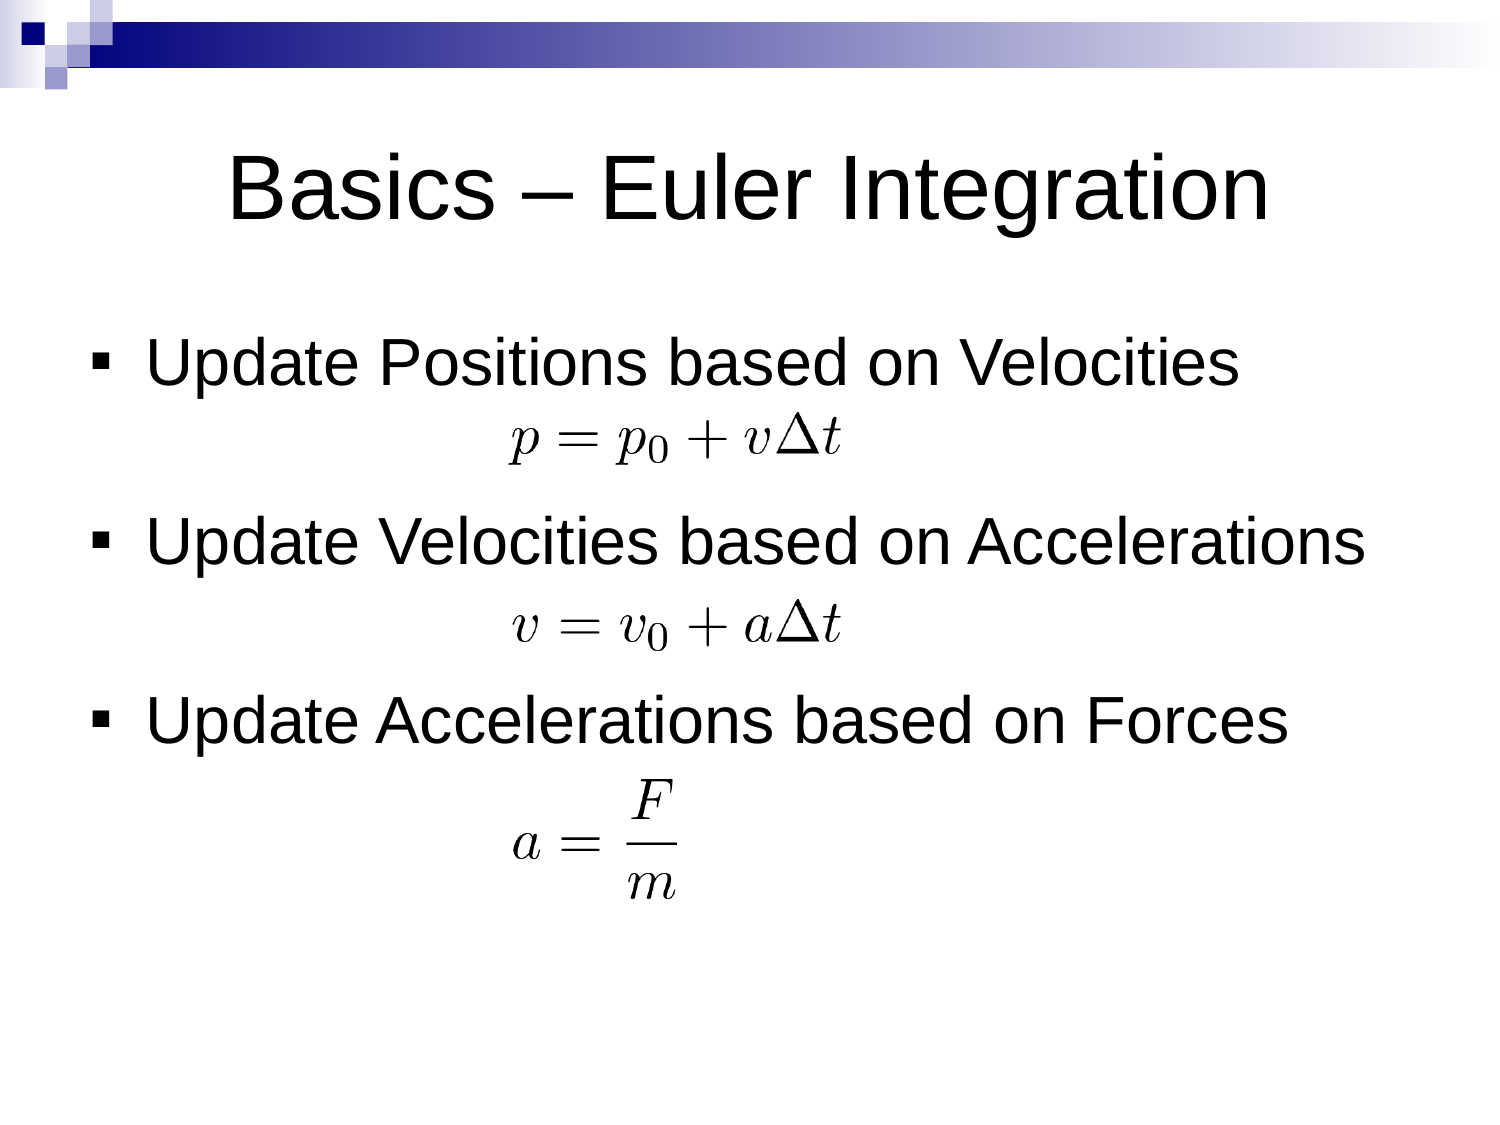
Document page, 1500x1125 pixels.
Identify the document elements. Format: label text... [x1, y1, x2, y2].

picture [508, 412, 841, 465]
picture [513, 779, 677, 899]
list Update Positions based on Velocities Update Velocities based on Accelerations Update Accelerations based on Forces [75, 324, 1425, 963]
title Basics – Euler Integration [75, 75, 1425, 300]
picture [512, 599, 841, 651]
